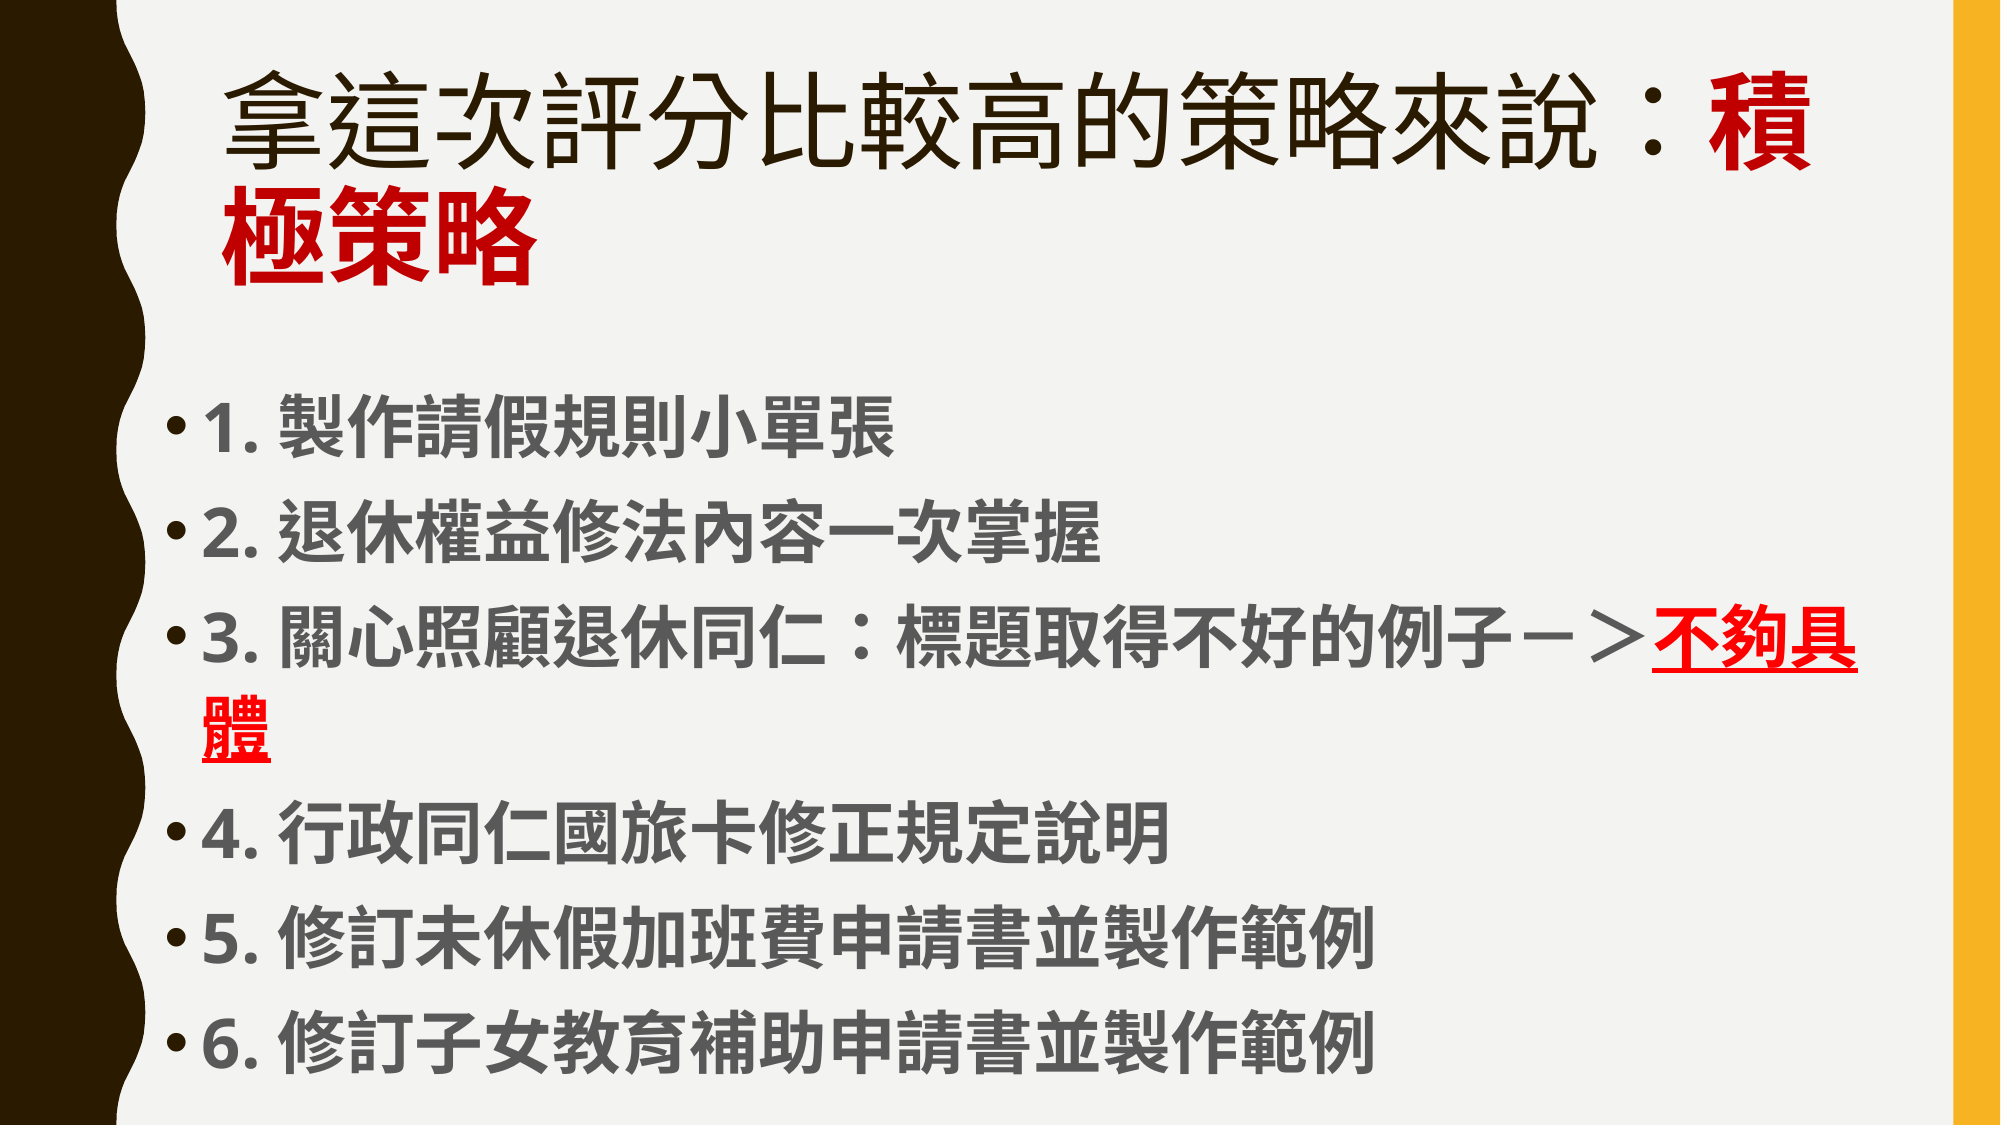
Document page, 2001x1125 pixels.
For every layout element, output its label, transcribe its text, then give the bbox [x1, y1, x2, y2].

list 1.製作請假規則小單張 2.退休權益修法內容一次掌握 3.關心照顧退休同仁：標題取得不好的例子－＞不夠具體 4.行政同仁國旅卡修正規定說明 5.修訂未休假加班費申請書並製作範例 6.修訂子女教育補助申請書並製作範例 [149, 367, 1926, 1091]
title 拿這次評分比較高的策略來說：積極策略 [205, 62, 1875, 308]
